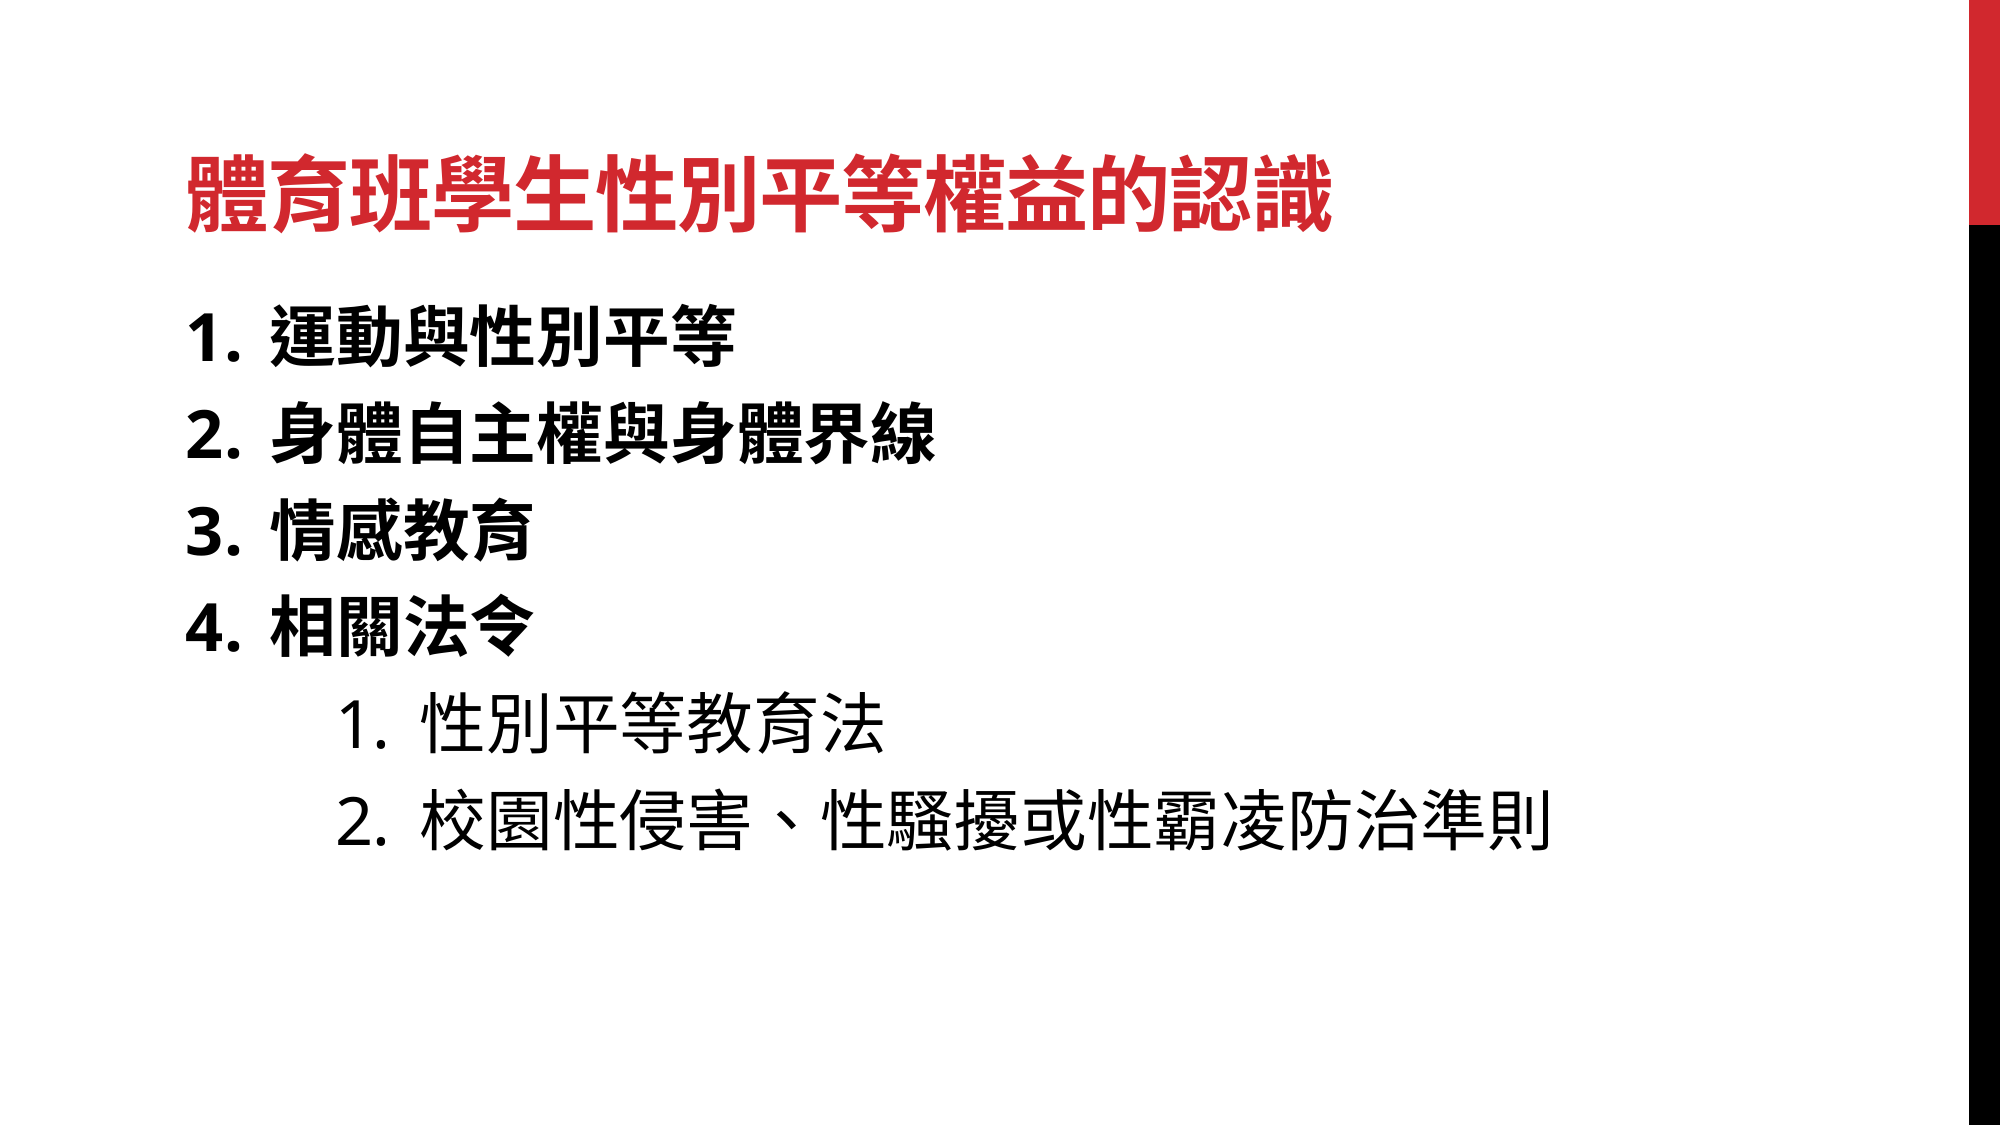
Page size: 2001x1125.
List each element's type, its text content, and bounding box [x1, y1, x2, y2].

title 體育班學生性別平等權益的認識 [170, 25, 1438, 251]
list 運動與性別平等 身體自主權與身體界線 情感教育 相關法令 性別平等教育法 校園性侵害、性騷擾或性霸凌防治準則 [170, 287, 1838, 1005]
